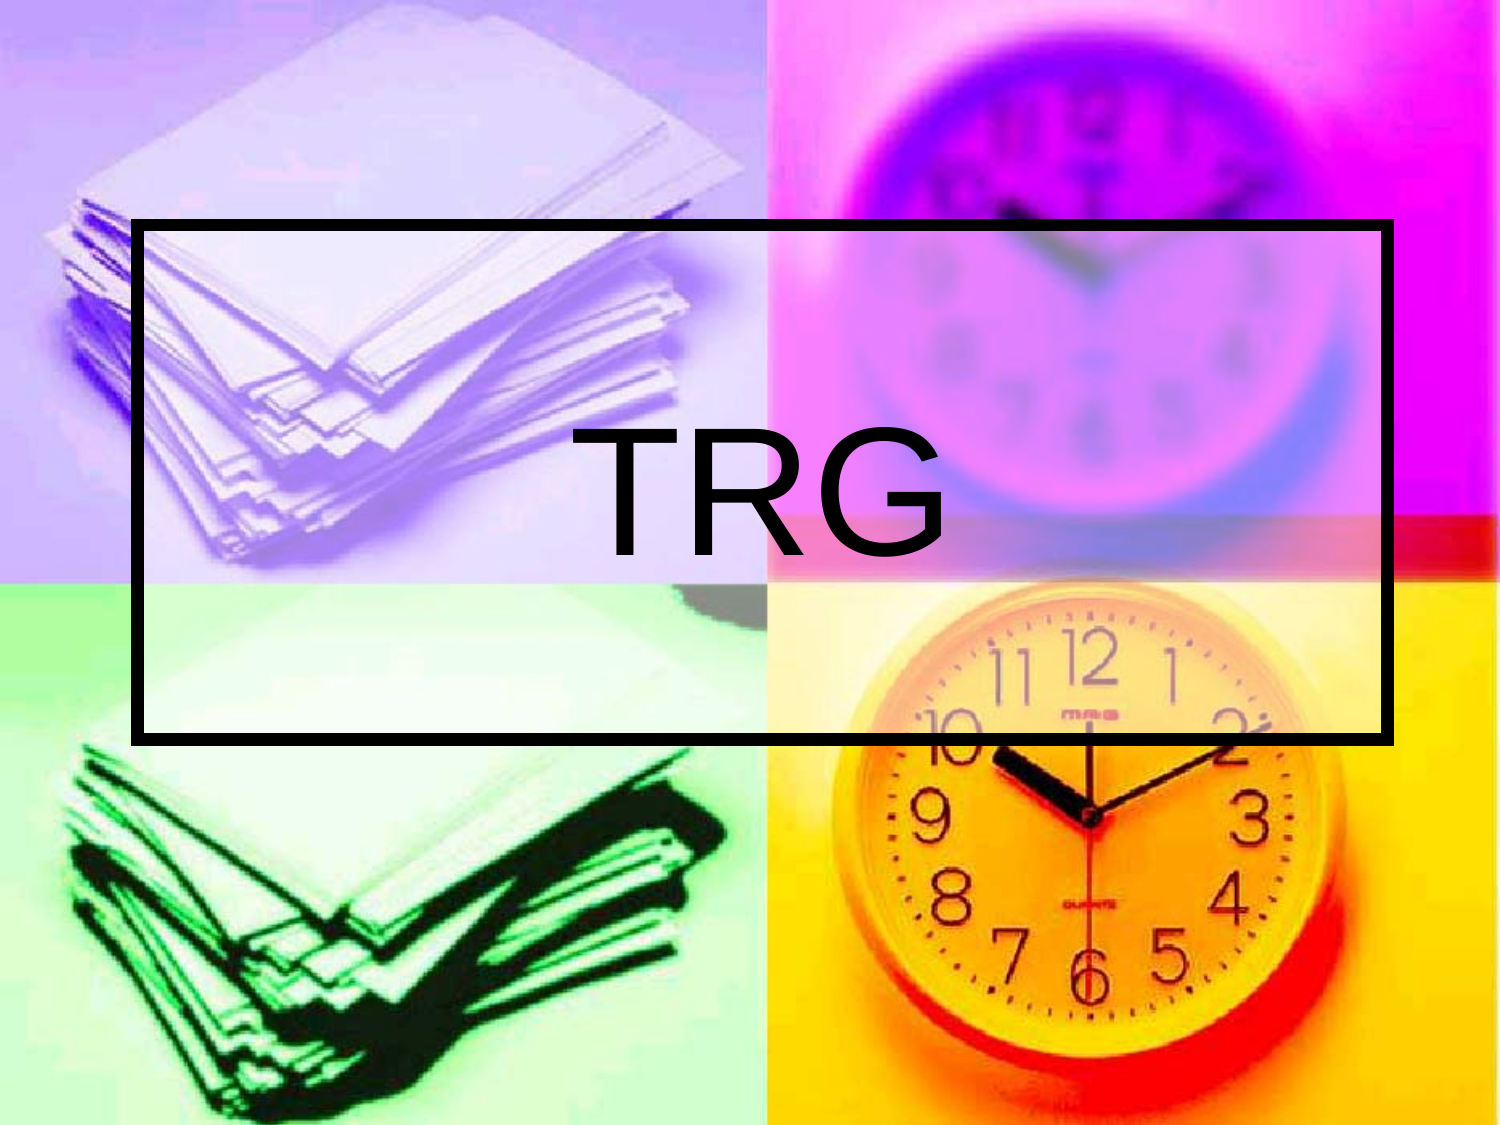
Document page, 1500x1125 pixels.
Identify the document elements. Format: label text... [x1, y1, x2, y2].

title TRG [137, 224, 1388, 740]
picture [0, 0, 1500, 1125]
